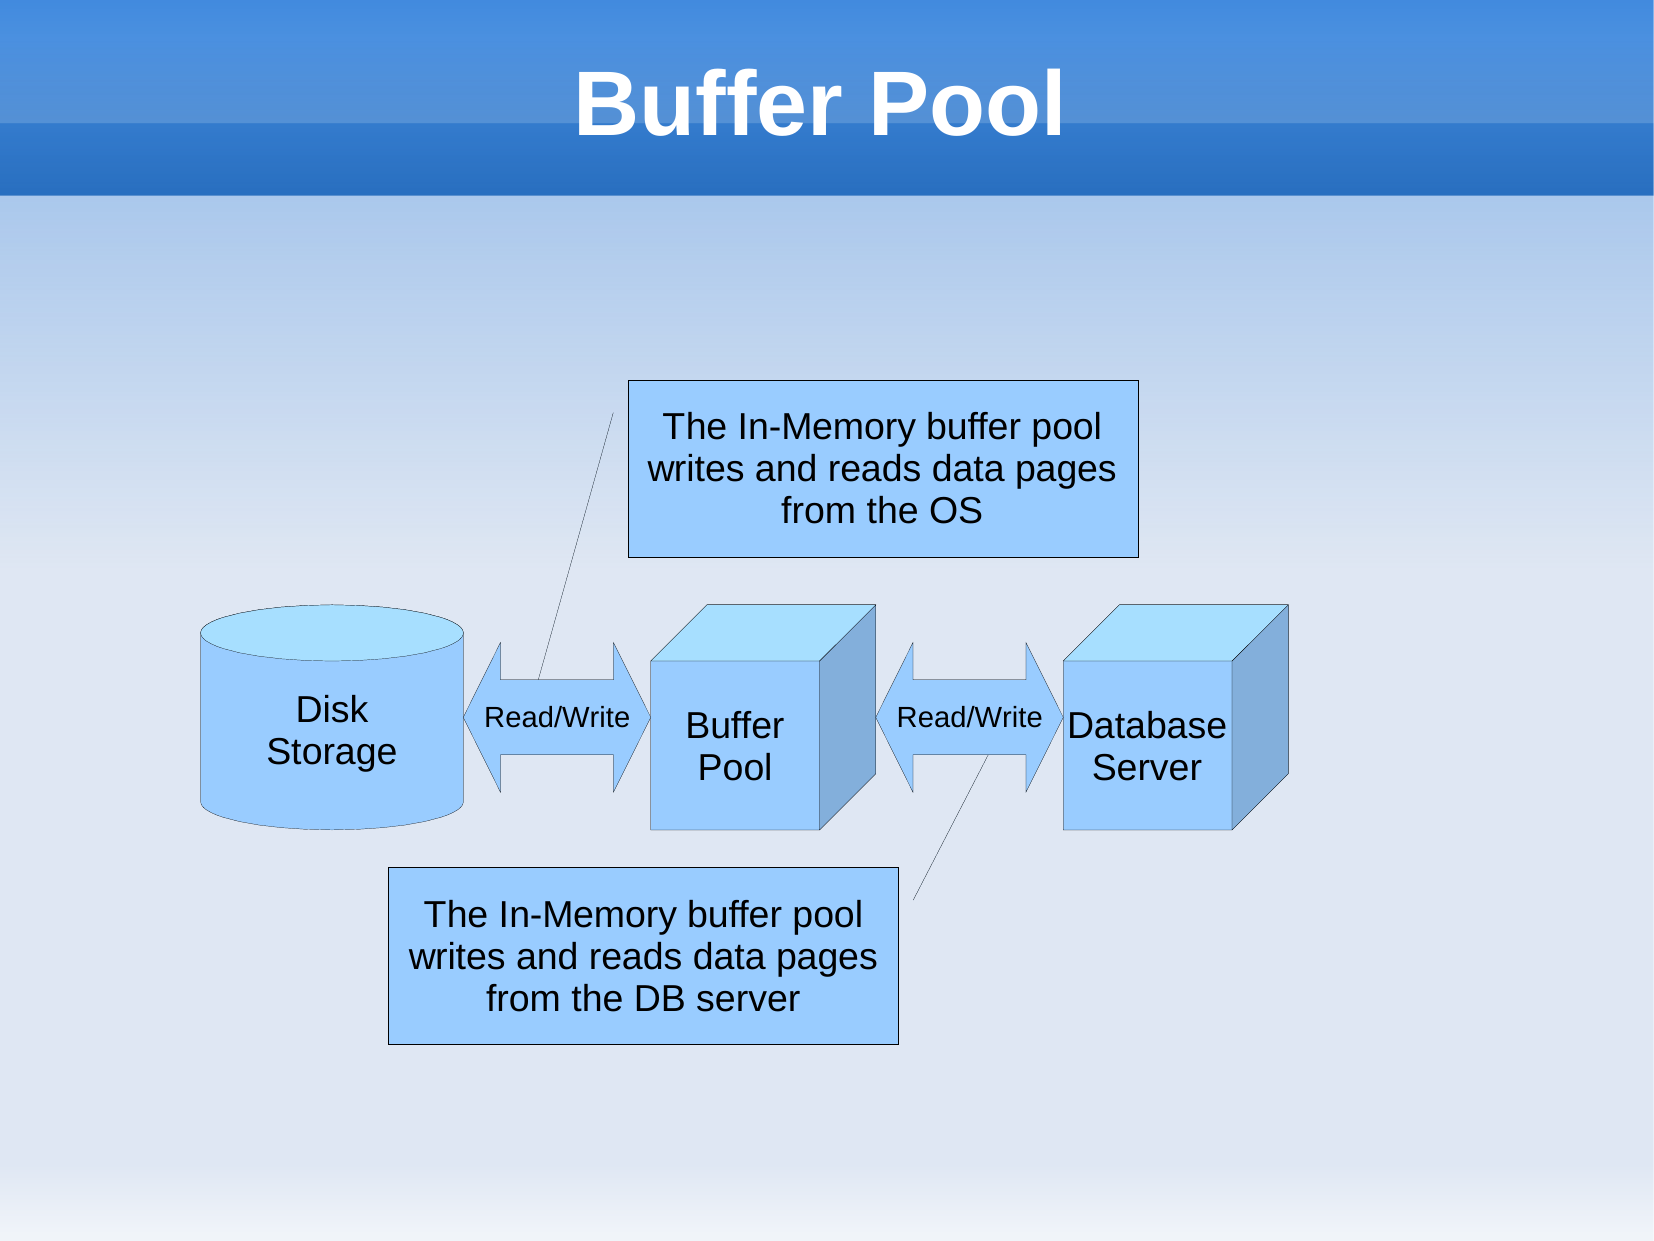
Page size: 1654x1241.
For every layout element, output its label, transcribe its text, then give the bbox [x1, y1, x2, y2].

picture [0, 0, 1654, 1241]
title Buffer Pool [76, 0, 1565, 208]
chart [82, 290, 1571, 1109]
